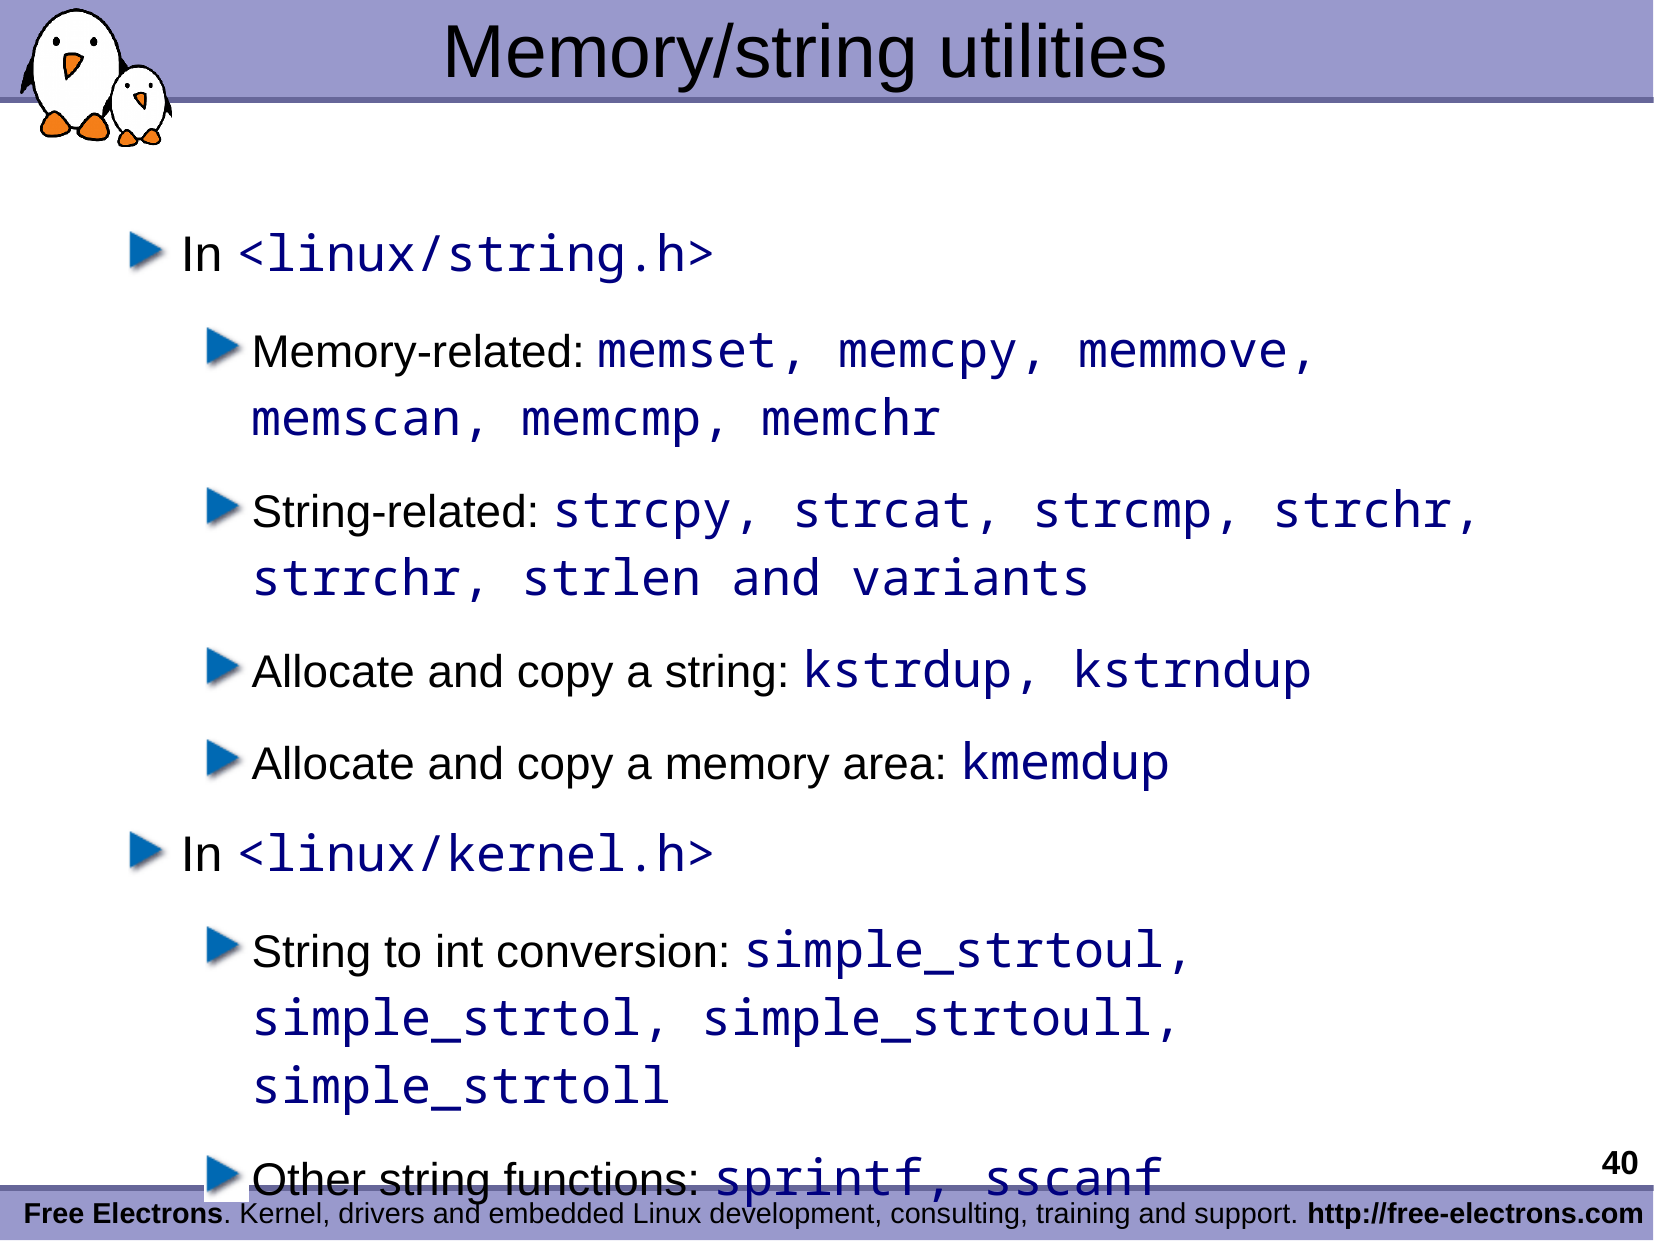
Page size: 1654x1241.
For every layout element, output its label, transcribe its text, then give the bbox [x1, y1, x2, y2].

picture [204, 1151, 249, 1202]
title Memory/string utilities [60, 0, 1551, 103]
list In <linux/string.h> Memory-related: memset, memcpy, memmove, memscan, memcmp, memchr String-related: strcpy, strcat, strcmp, strchr, strrchr, strlen and variants Allocate and copy a string: kstrdup, kstrndup Allocate and copy a memory area: kmemdup In <linux/kernel.h> String to int conversion: simple_strtoul, simple_strtol, simple_strtoull, simple_strtoll Other string functions: sprintf, sscanf [109, 218, 1562, 1102]
picture [20, 8, 172, 147]
